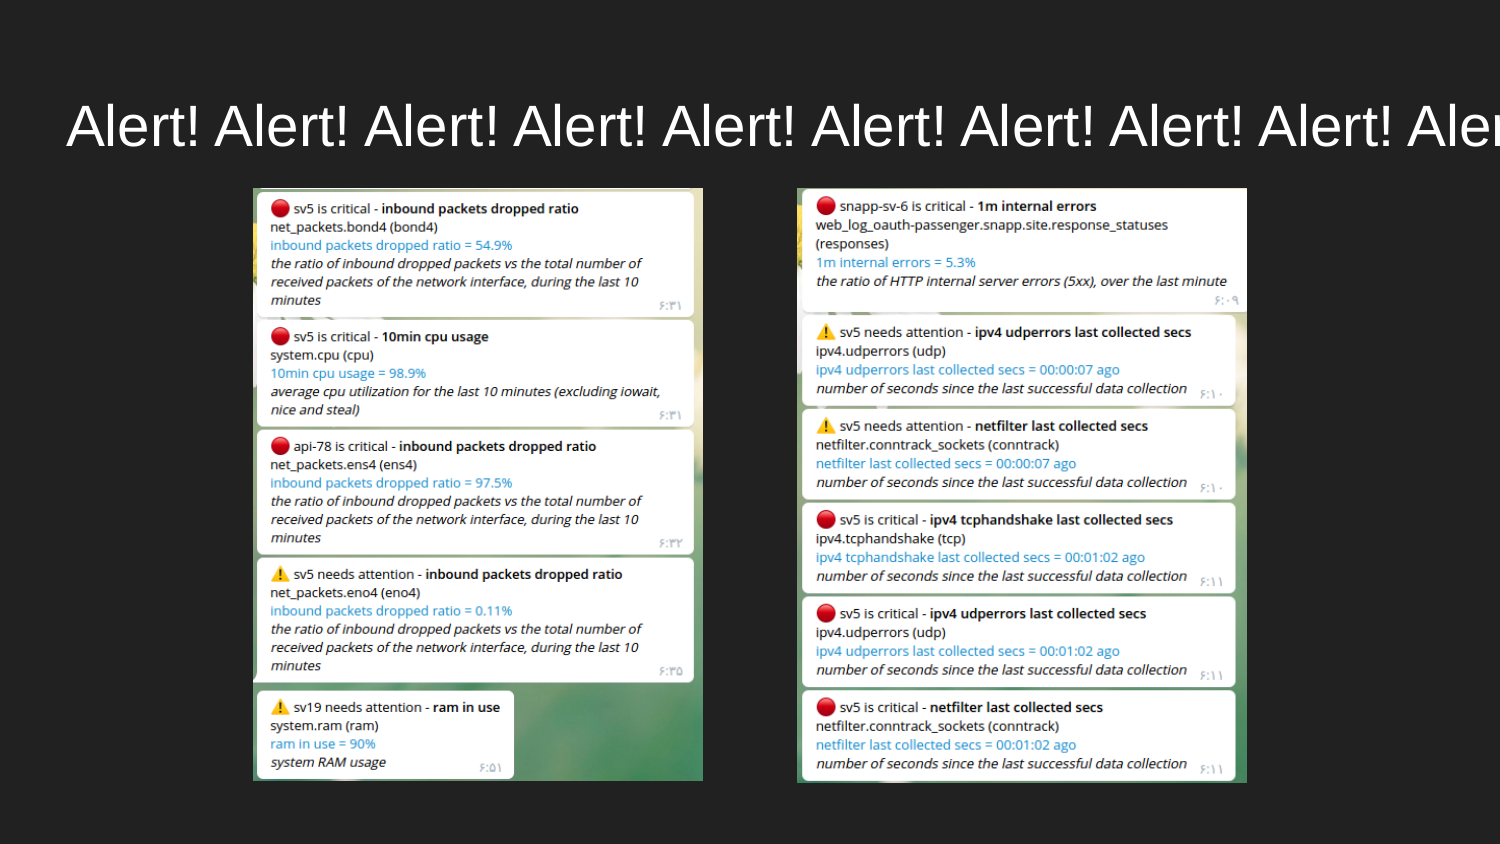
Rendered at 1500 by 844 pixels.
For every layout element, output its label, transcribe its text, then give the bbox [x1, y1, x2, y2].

picture [797, 188, 1247, 783]
title Alert! Alert! Alert! Alert! Alert! Alert! Alert! Alert! Alert! Alert! [51, 72, 1500, 167]
picture [253, 188, 703, 781]
